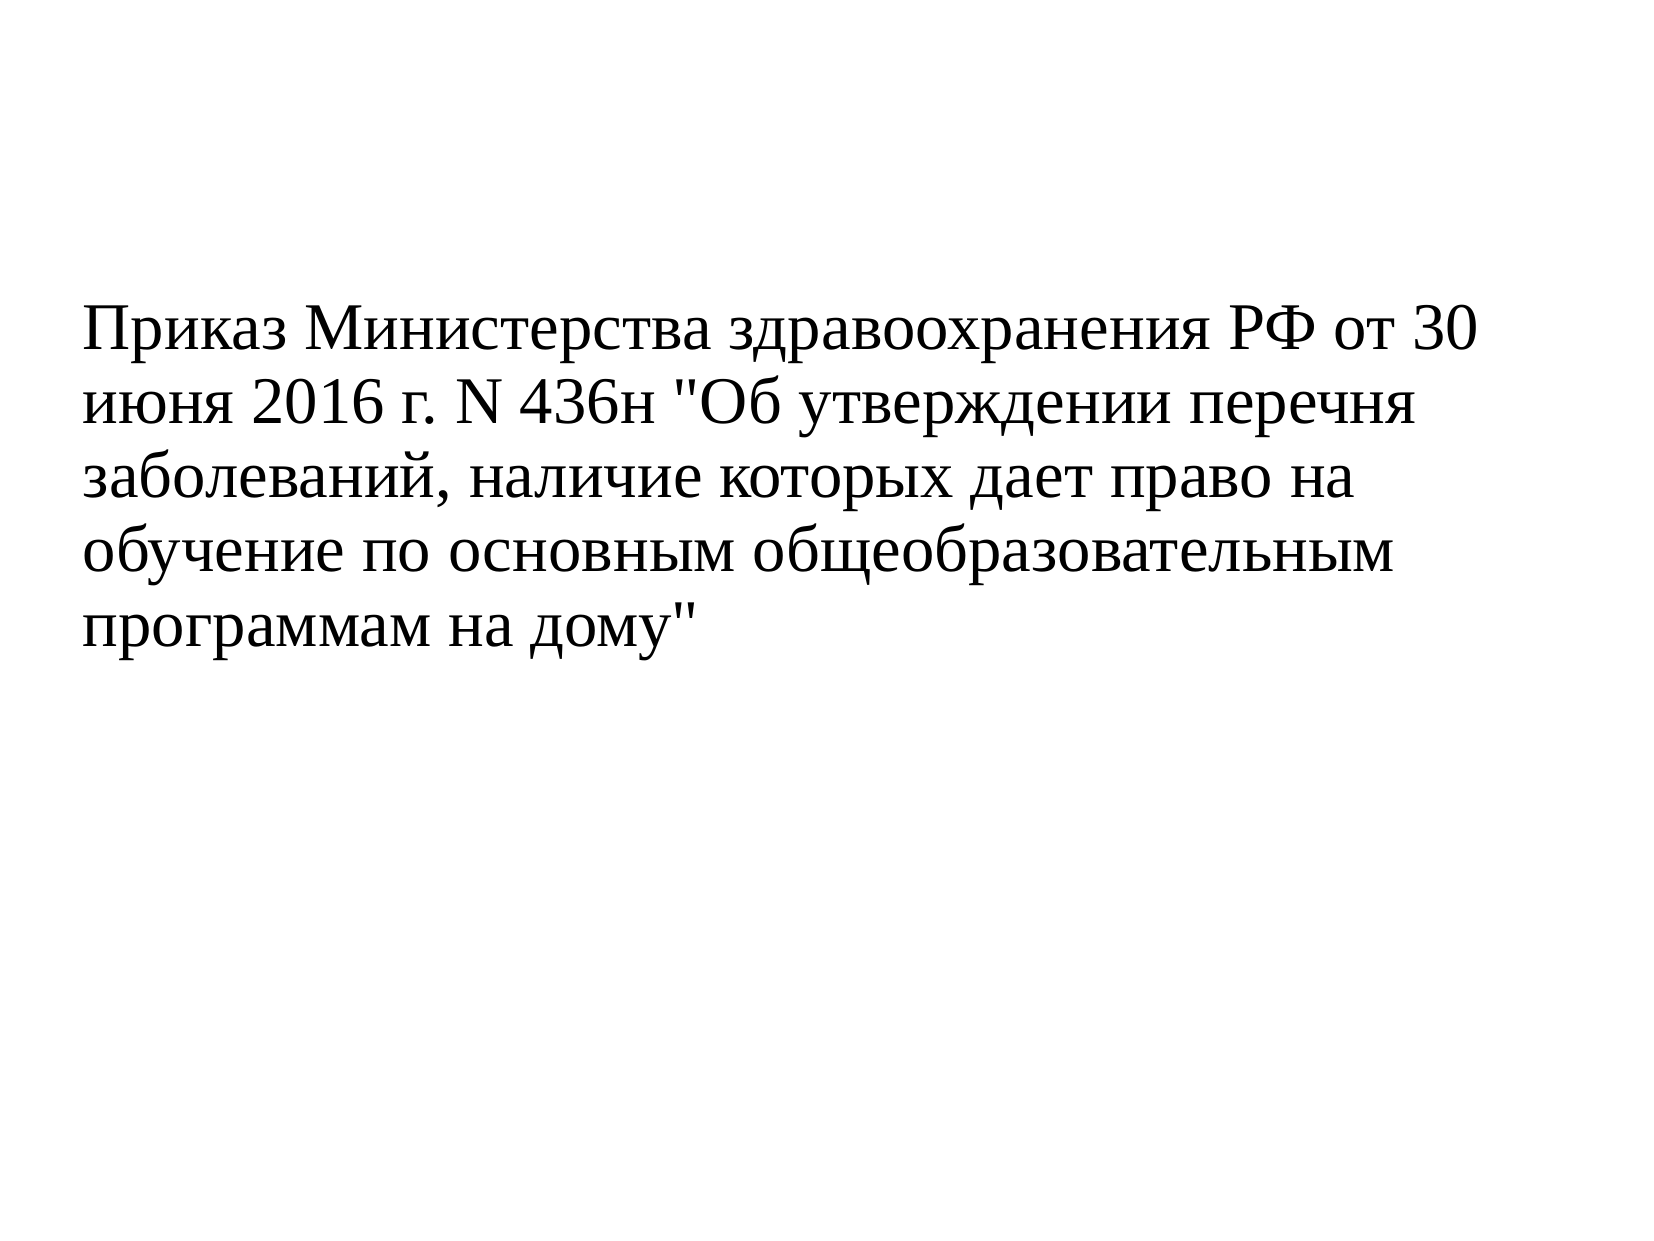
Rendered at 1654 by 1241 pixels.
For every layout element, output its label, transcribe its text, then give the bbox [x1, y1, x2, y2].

list Приказ Министерства здравоохранения РФ от 30 июня 2016 г. N 436н "Об утверждении перечня заболеваний, наличие которых дает право на обучение по основным общеобразовательным программам на дому" [82, 290, 1571, 1109]
